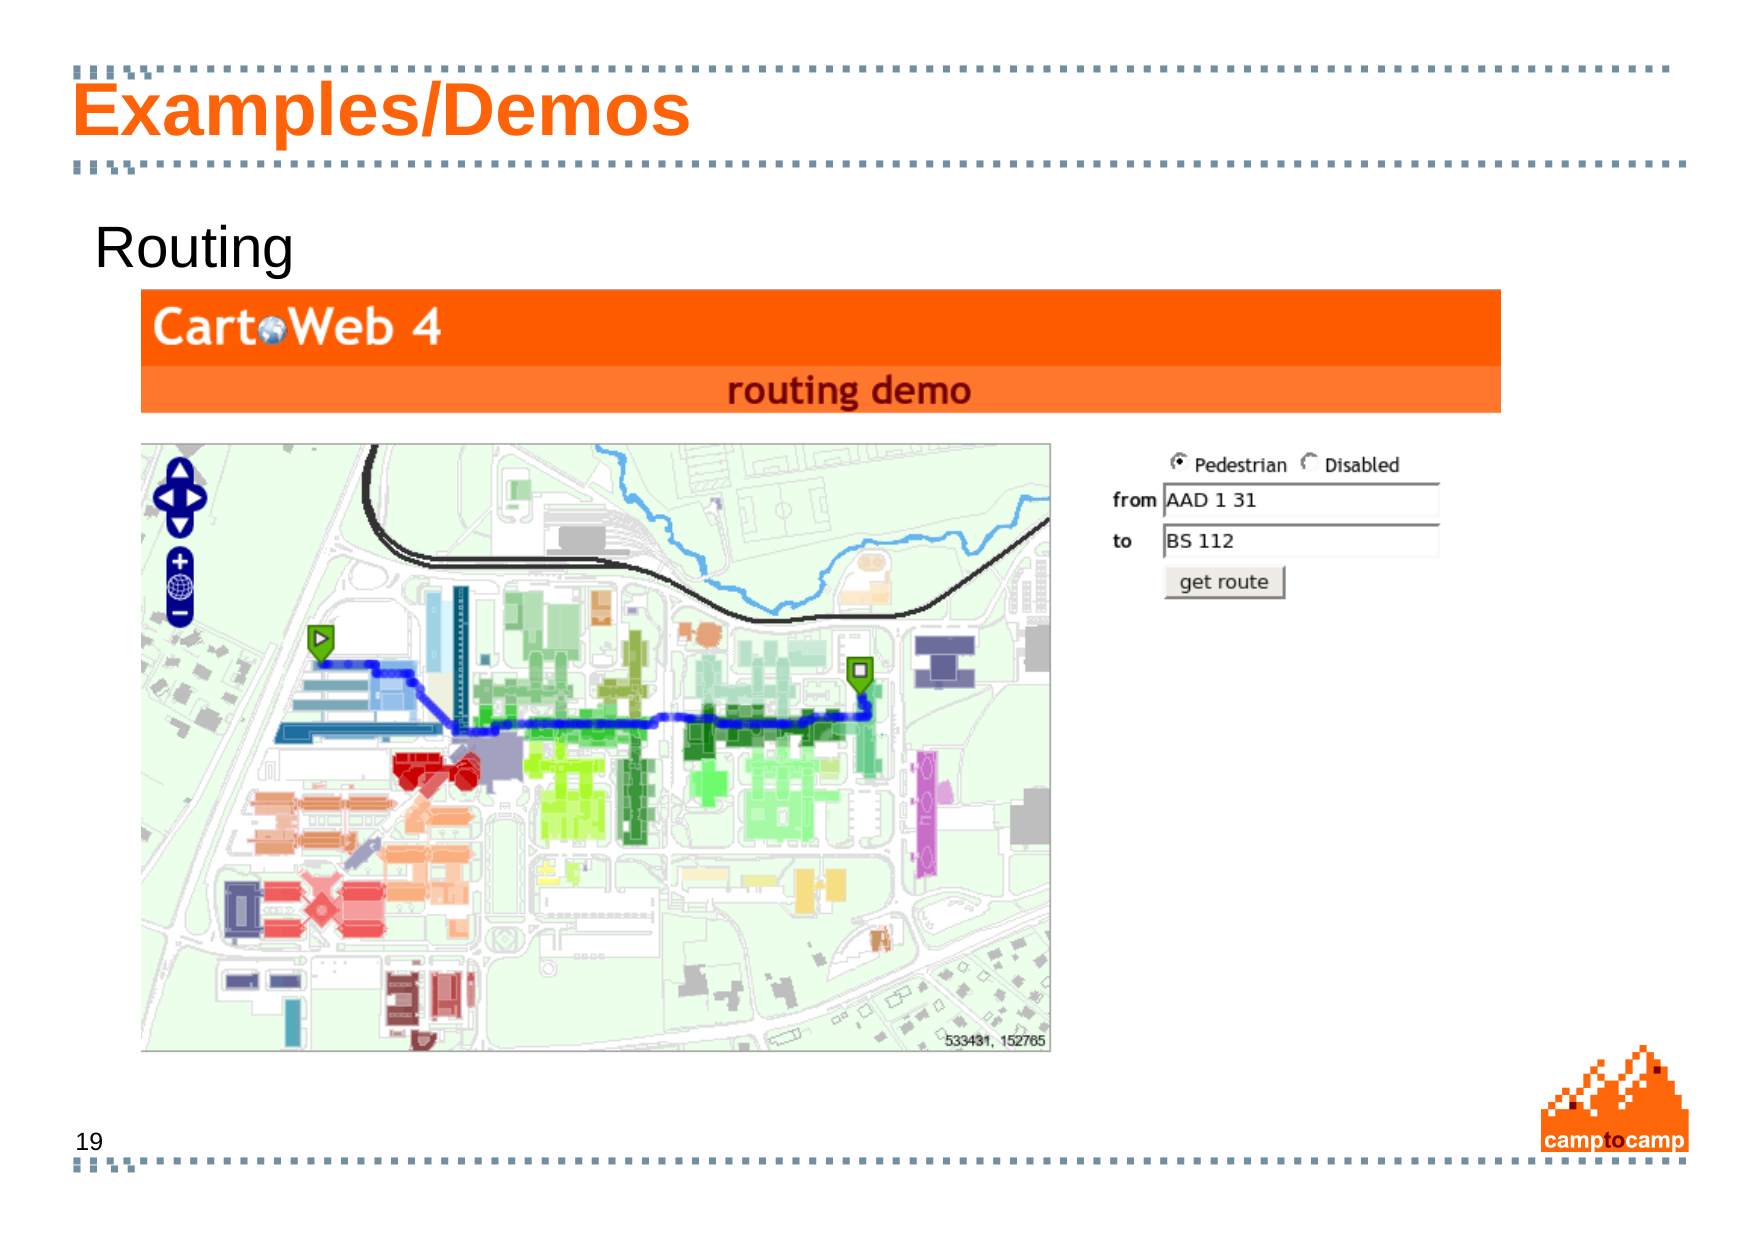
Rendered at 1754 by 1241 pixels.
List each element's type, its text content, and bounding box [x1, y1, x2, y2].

picture [1541, 1045, 1689, 1152]
picture [141, 289, 1501, 1134]
title Examples/Demos [71, 67, 1689, 152]
list Routing [94, 215, 1654, 1031]
